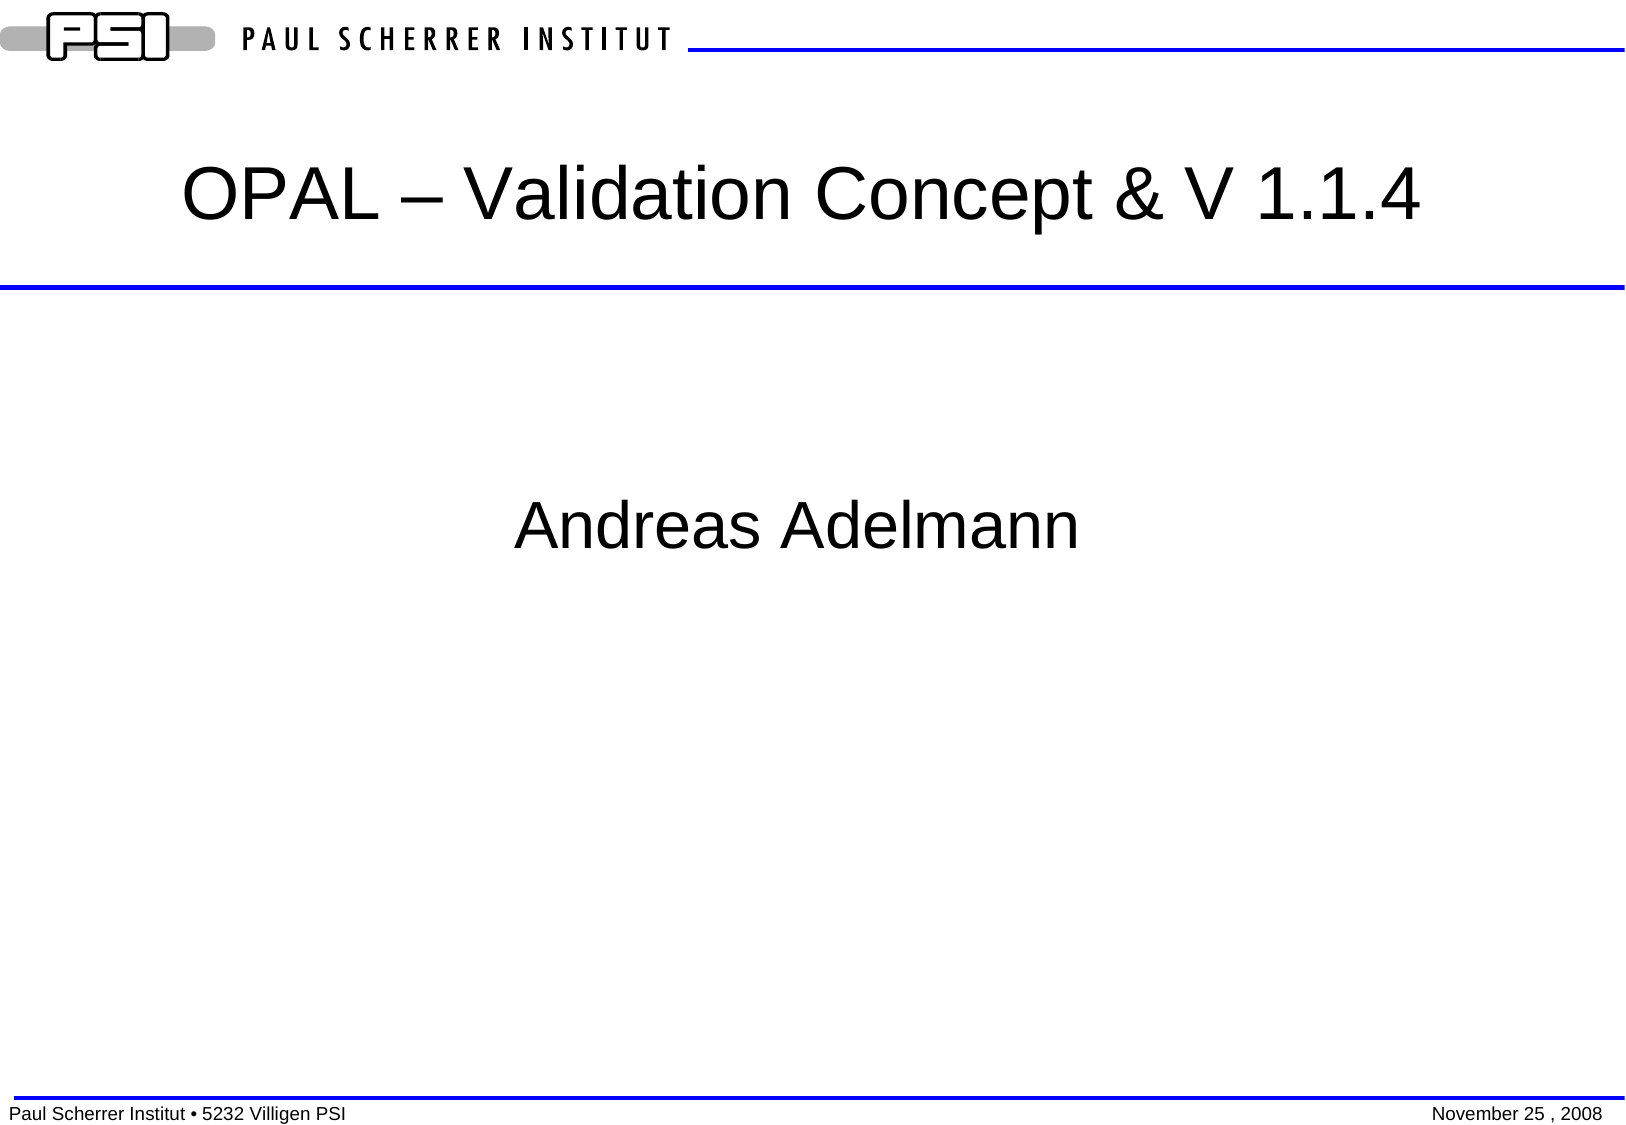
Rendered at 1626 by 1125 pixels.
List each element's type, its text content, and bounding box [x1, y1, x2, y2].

title OPAL – Validation Concept & V 1.1.4 [121, 92, 1504, 296]
text_box Andreas Adelmann [191, 480, 1329, 768]
